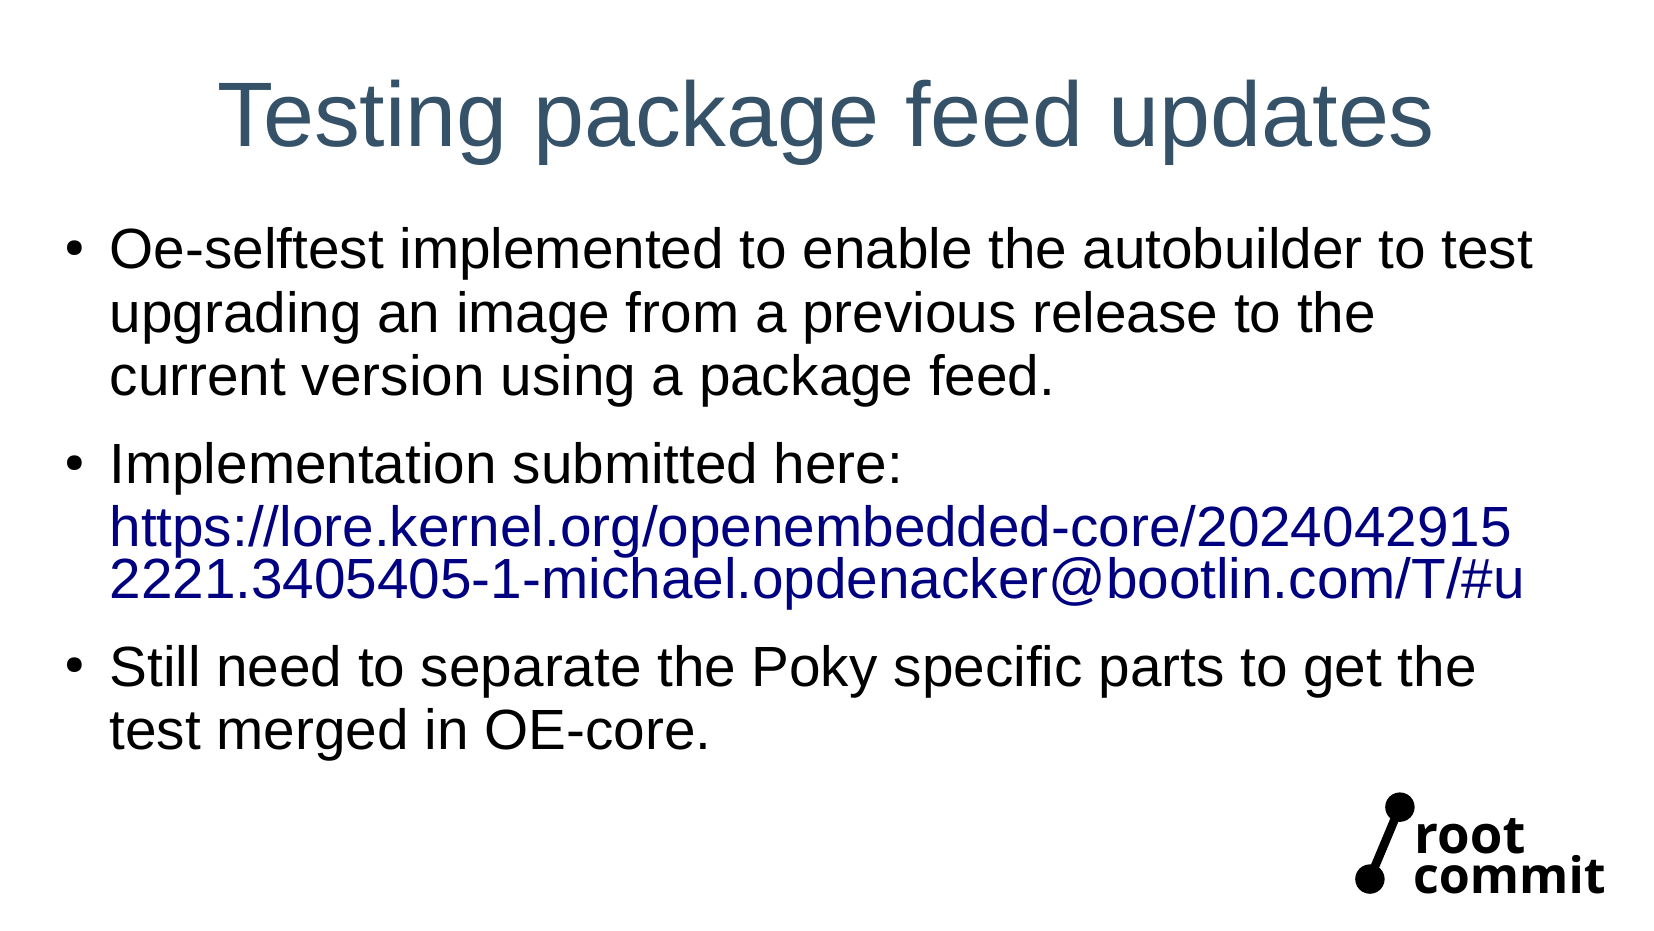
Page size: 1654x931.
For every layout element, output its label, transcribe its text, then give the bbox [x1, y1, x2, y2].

title Testing package feed updates [82, 37, 1571, 193]
list Oe-selftest implemented to enable the autobuilder to test upgrading an image from a previous release to the current version using a package feed. Implementation submitted here: https://lore.kernel.org/openembedded-core/20240429152221.3405405-1-michael.opdenacker@bootlin.com/T/#u Still need to separate the Poky specific parts to get the test merged in OE-core. [49, 217, 1538, 713]
